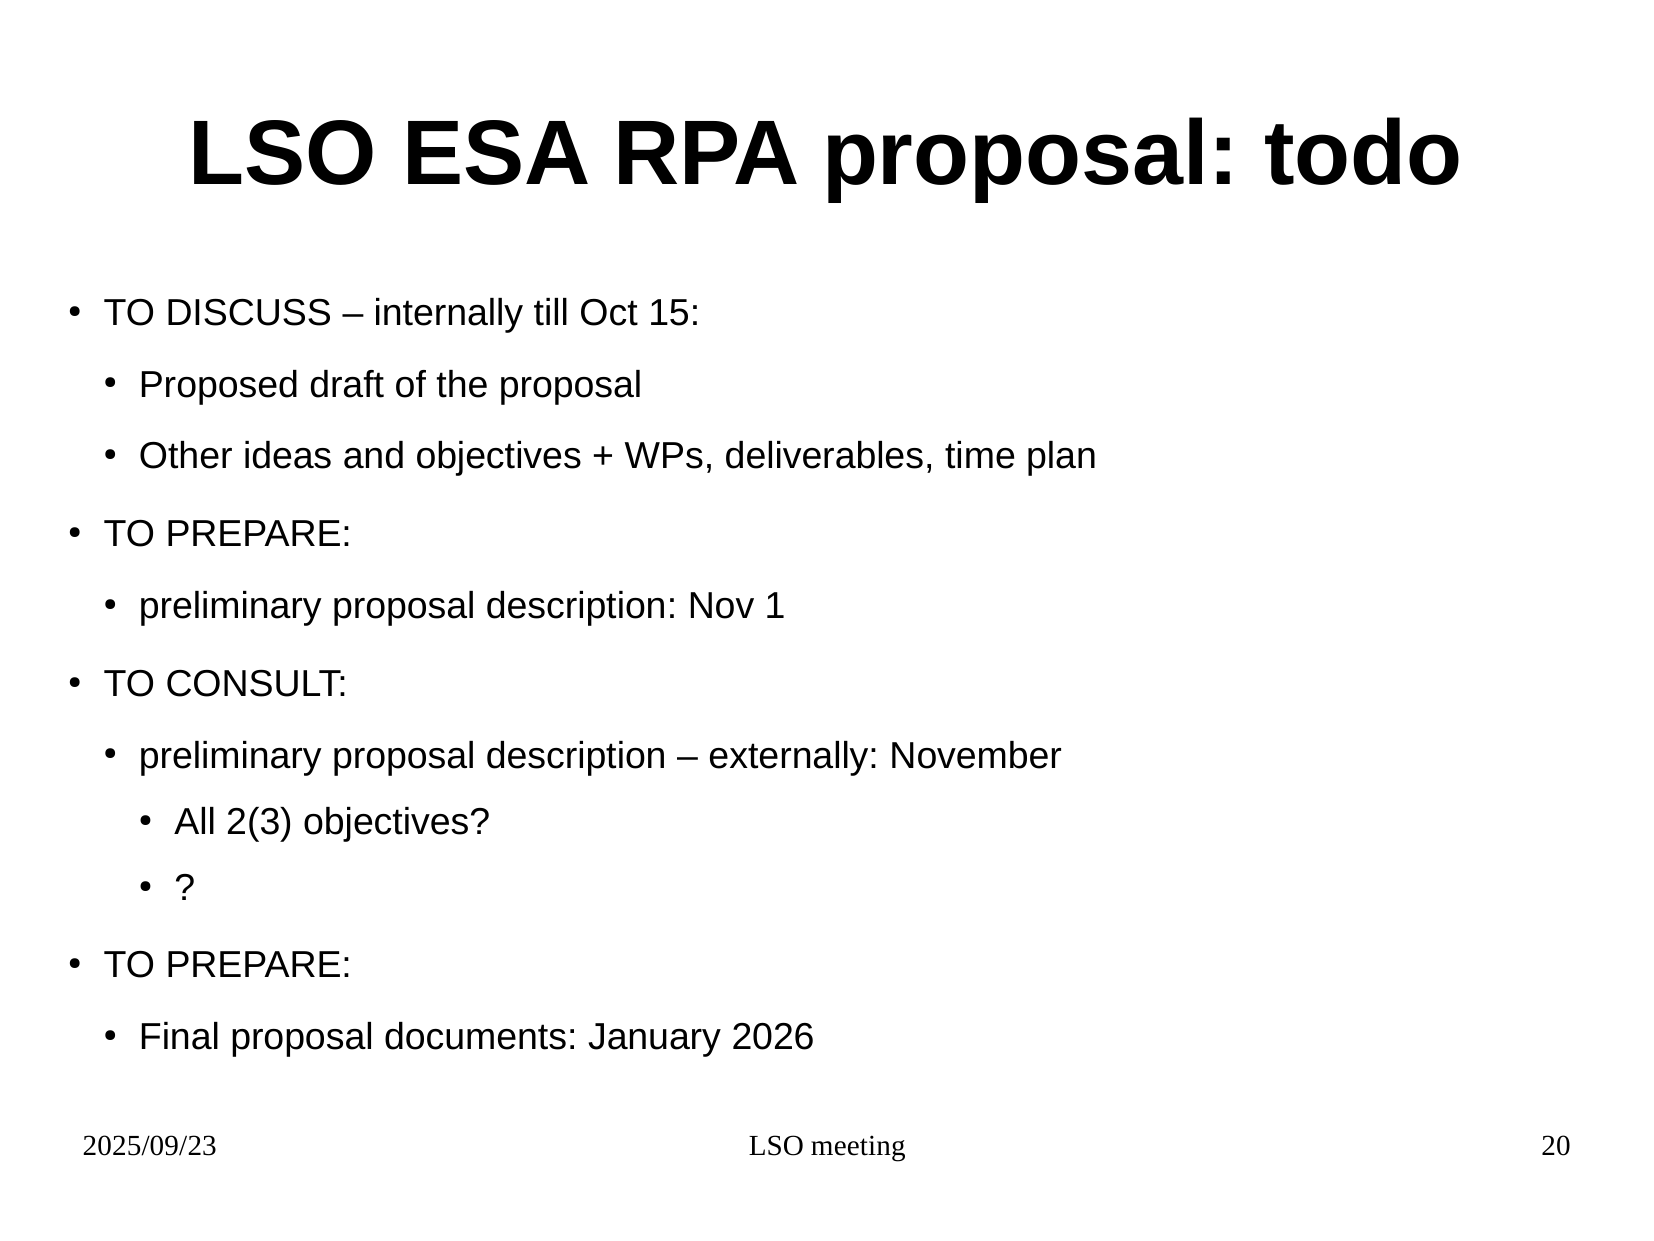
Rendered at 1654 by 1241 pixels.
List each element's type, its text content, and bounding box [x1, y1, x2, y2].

list TO DISCUSS – internally till Oct 15: Proposed draft of the proposal Other ideas and objectives + WPs, deliverables, time plan TO PREPARE: preliminary proposal description: Nov 1 TO CONSULT: preliminary proposal description – externally: November All 2(3) objectives? ? TO PREPARE: Final proposal documents: January 2026 [68, 285, 1557, 1111]
title LSO ESA RPA proposal: todo [82, 49, 1571, 257]
